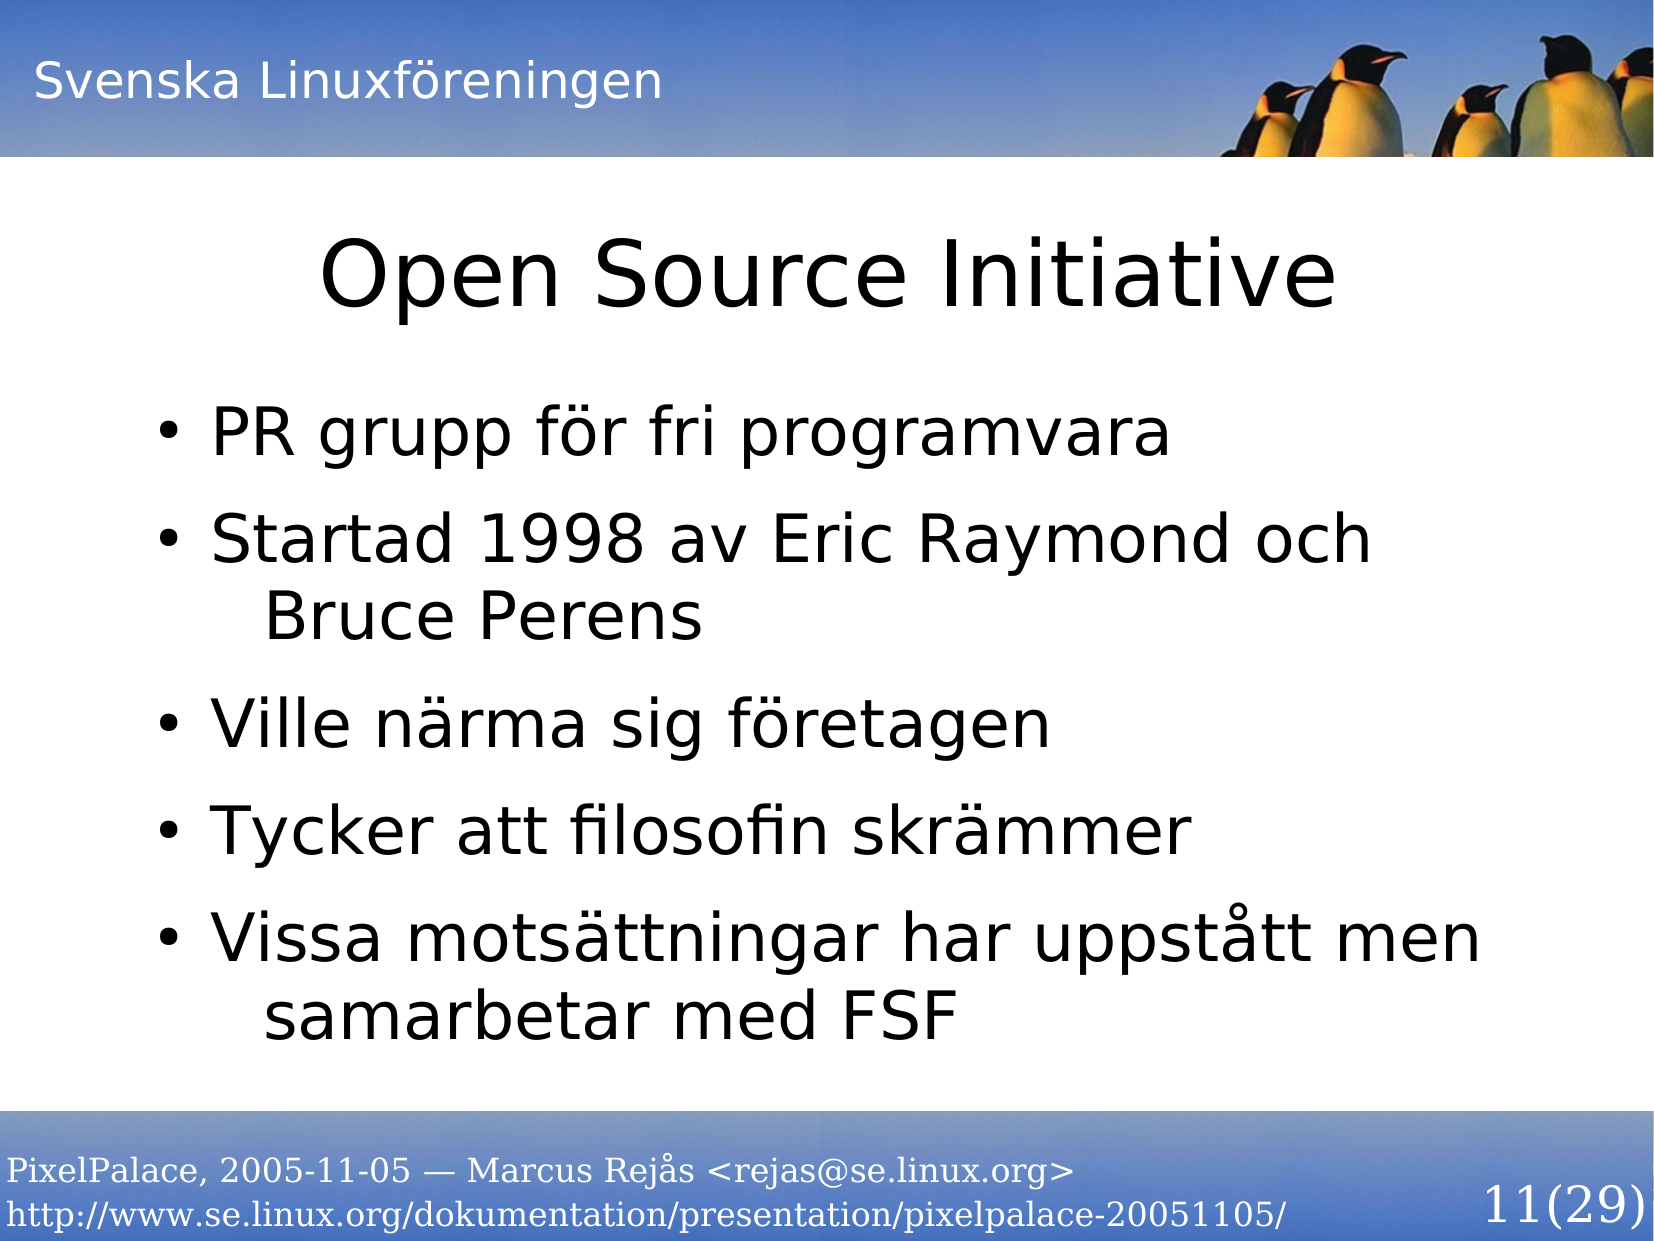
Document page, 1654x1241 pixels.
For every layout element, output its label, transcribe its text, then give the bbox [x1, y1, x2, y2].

list PR grupp för fri programvara Startad 1998 av Eric Raymond och Bruce Perens Ville närma sig företagen Tycker att filosofin skrämmer Vissa motsättningar har uppstått men samarbetar med FSF [121, 392, 1534, 1092]
picture [0, 1111, 1654, 1241]
title Open Source Initiative [123, 160, 1537, 389]
picture [0, 0, 1654, 157]
